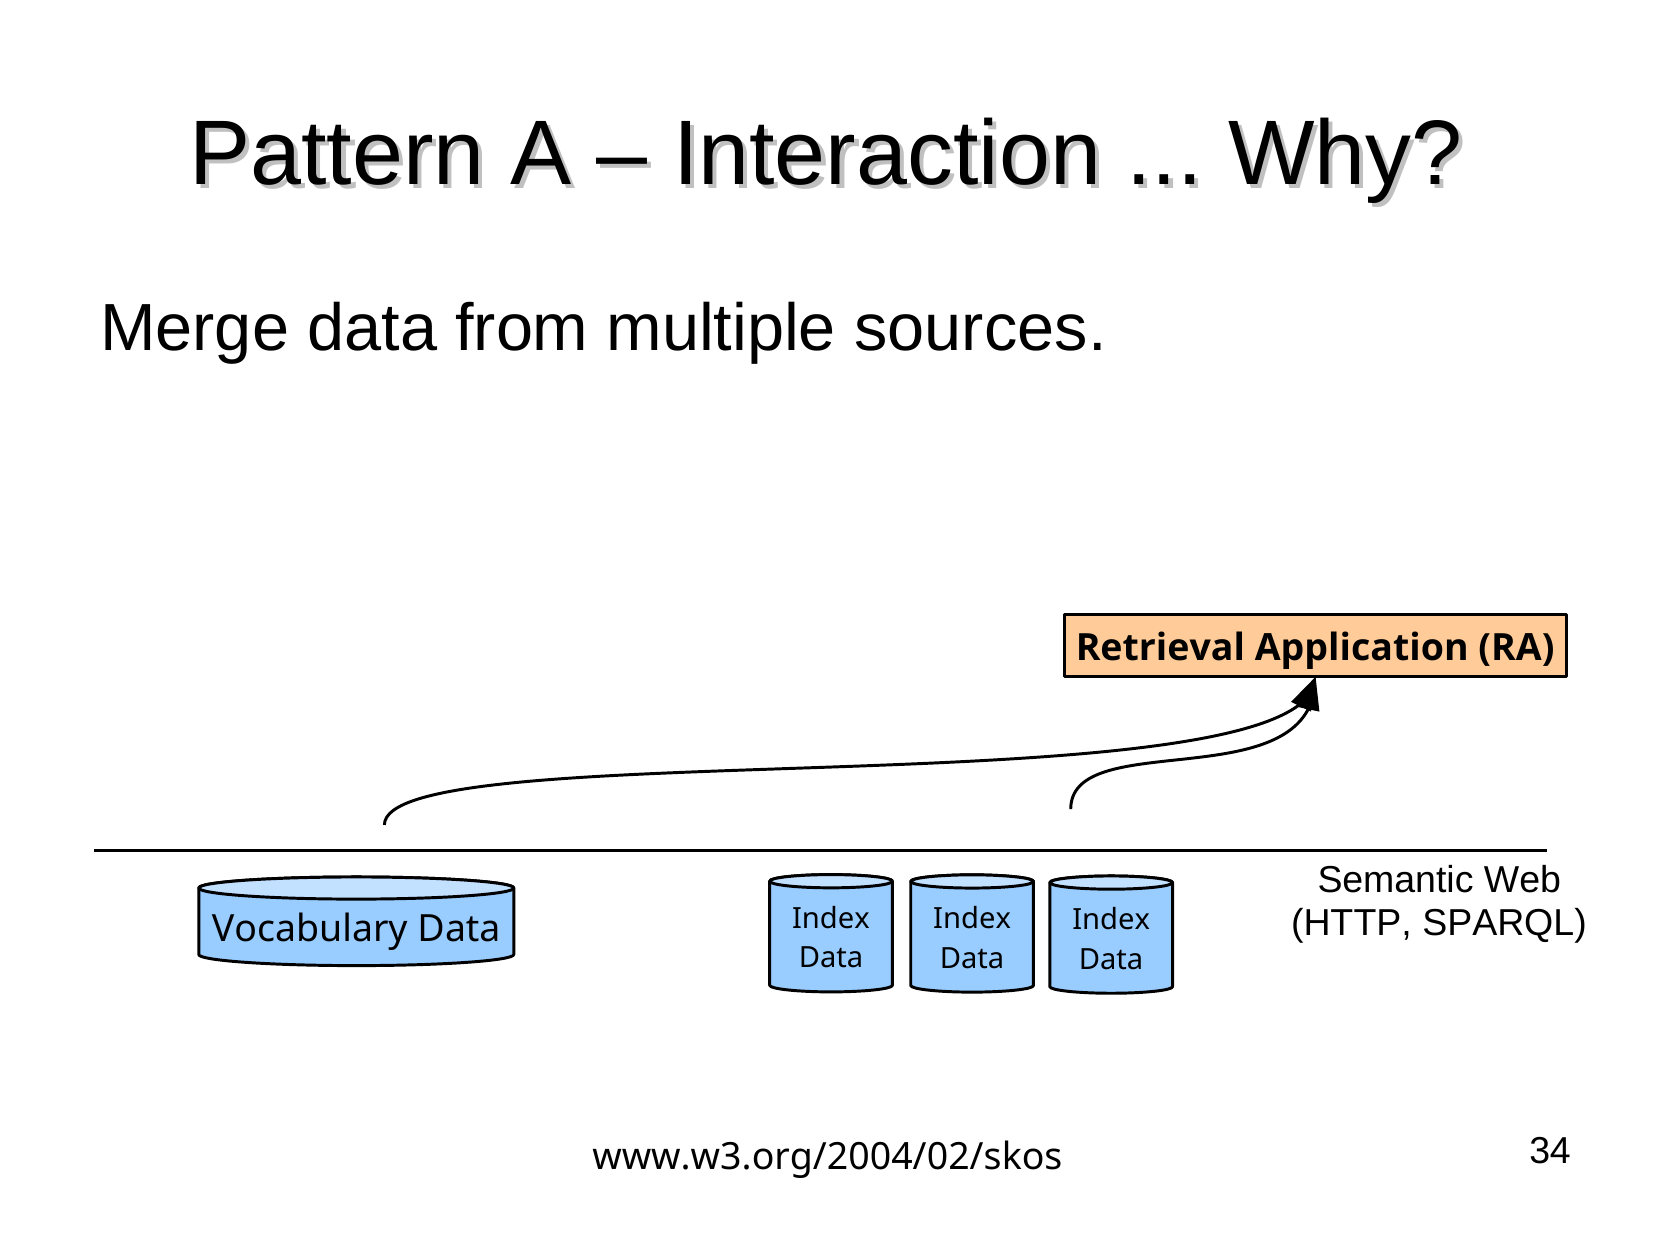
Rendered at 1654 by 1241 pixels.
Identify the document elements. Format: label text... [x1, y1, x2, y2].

text_box Semantic Web (HTTP, SPARQL) [1571, 851, 1603, 951]
title Pattern A – Interaction ... Why? [82, 49, 1571, 257]
list Merge data from multiple sources. [82, 290, 1571, 1109]
